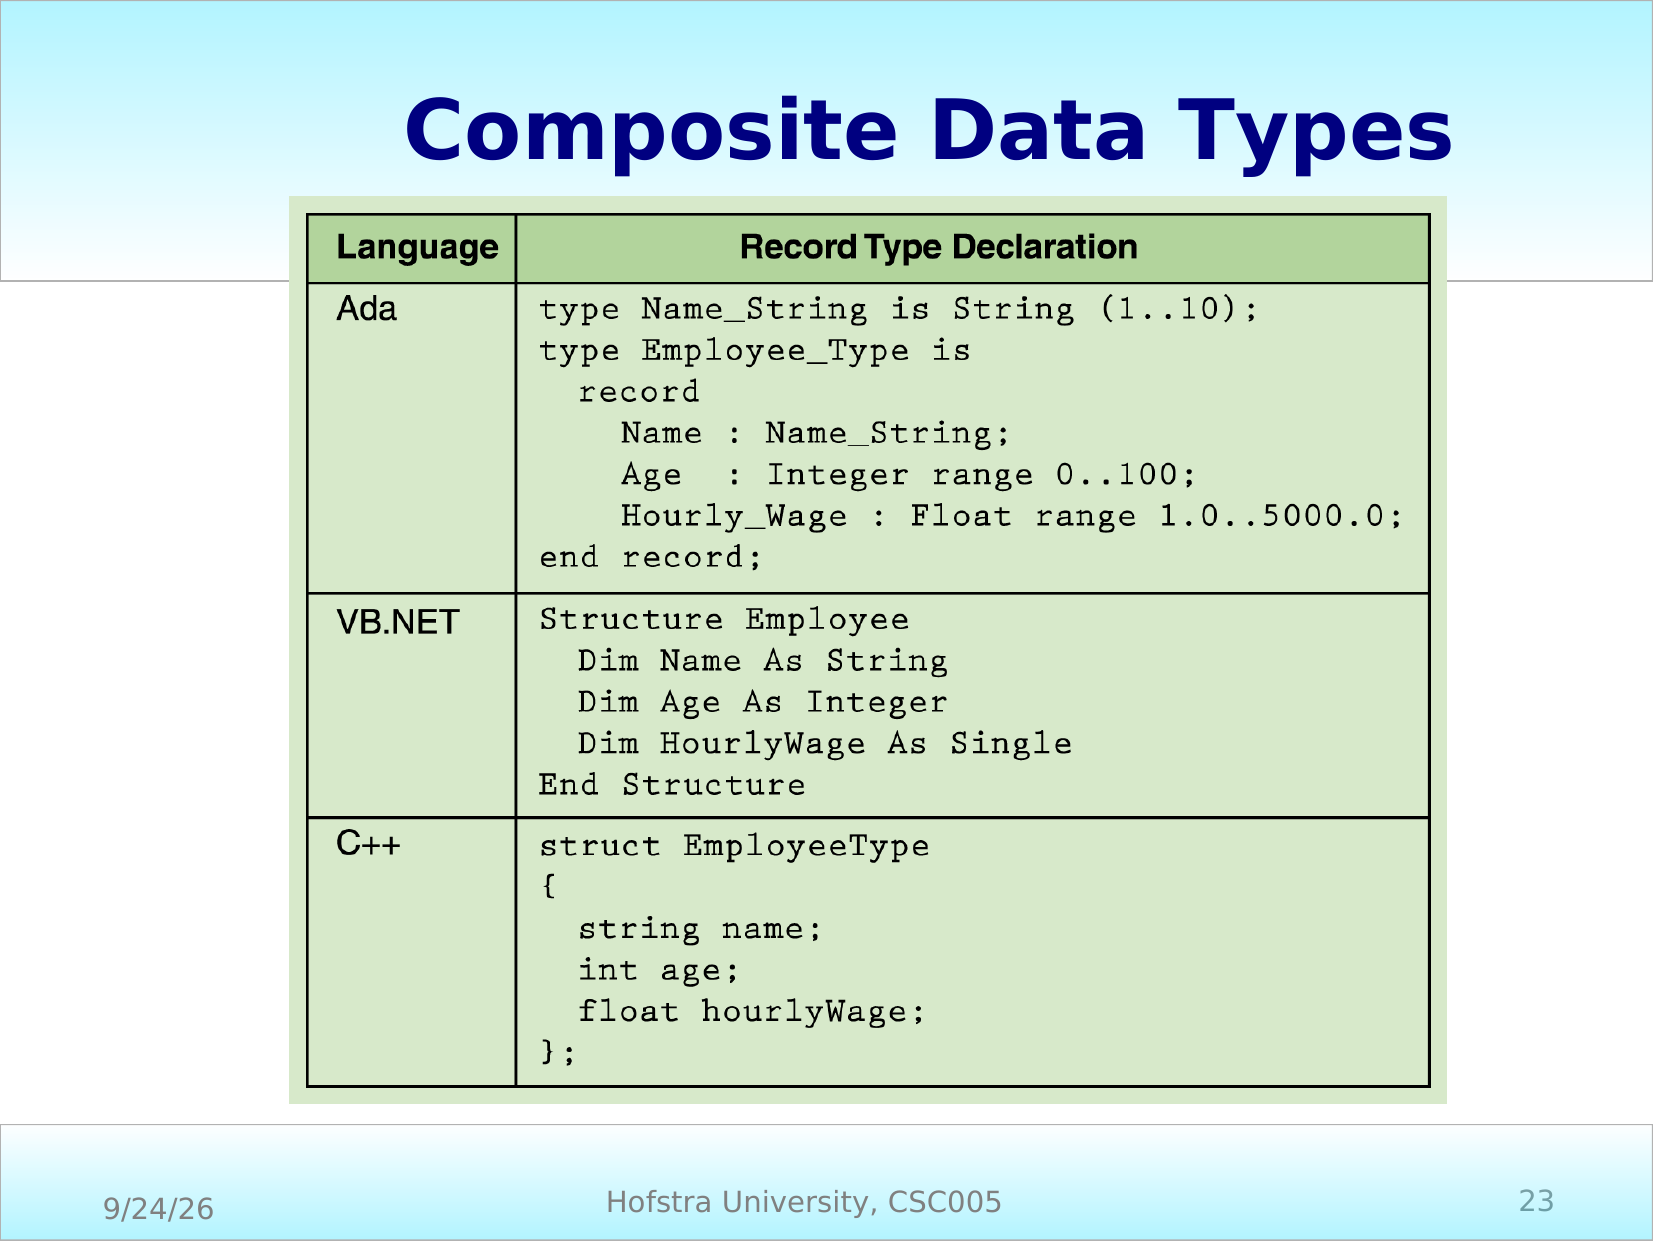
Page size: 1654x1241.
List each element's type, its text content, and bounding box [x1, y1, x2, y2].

picture [289, 196, 1447, 1104]
title Composite Data Types [247, 27, 1612, 235]
